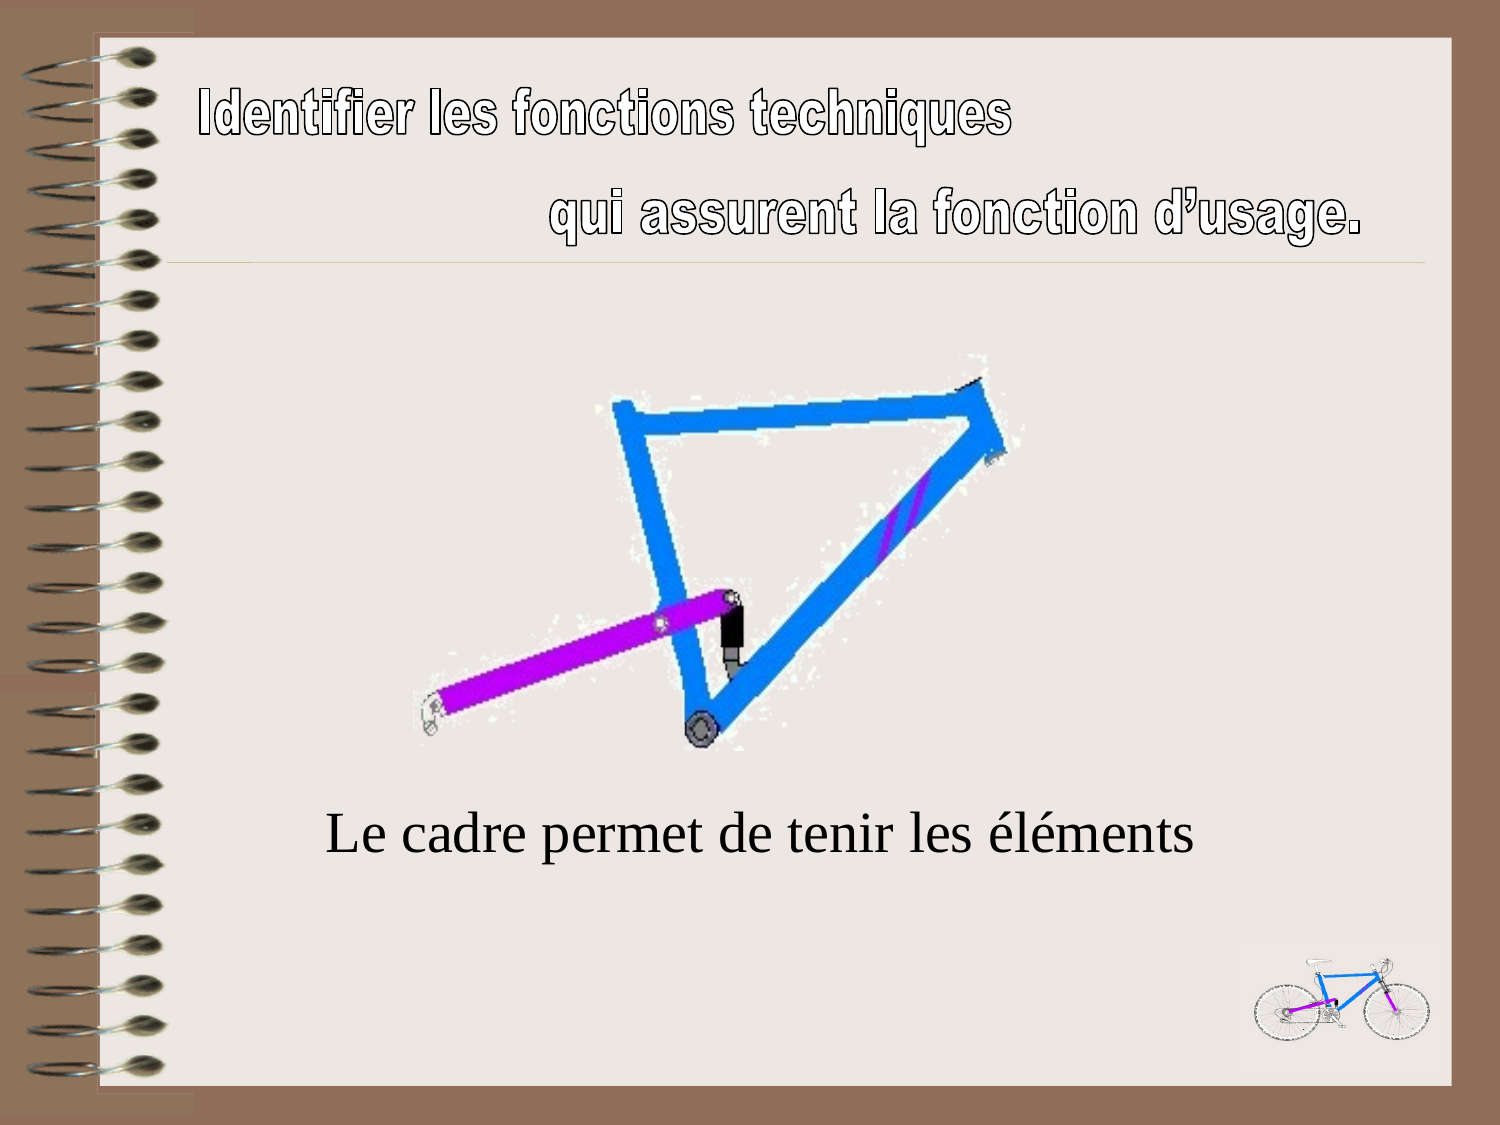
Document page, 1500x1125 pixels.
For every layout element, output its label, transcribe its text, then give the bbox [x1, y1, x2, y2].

text_box [638, 100, 648, 134]
text_box [273, 99, 298, 134]
text_box [1065, 188, 1076, 197]
text_box [322, 100, 332, 134]
picture [413, 354, 1123, 751]
text_box [1287, 199, 1314, 247]
picture [0, 692, 194, 1115]
text_box [1155, 188, 1182, 234]
text_box [681, 99, 706, 134]
text_box [472, 99, 497, 135]
text_box [958, 99, 985, 135]
text_box [728, 200, 754, 235]
text_box [933, 187, 953, 234]
text_box [1065, 200, 1076, 234]
text_box [699, 199, 725, 235]
text_box [353, 100, 363, 134]
text_box [431, 88, 440, 134]
text_box [1257, 199, 1285, 235]
text_box [1111, 199, 1137, 234]
text_box [512, 87, 531, 134]
picture [0, 8, 194, 674]
text_box [930, 100, 955, 135]
text_box [887, 100, 896, 134]
text_box [857, 99, 882, 134]
text_box [900, 99, 926, 147]
text_box [1043, 188, 1062, 234]
text_box [322, 88, 332, 97]
text_box [952, 199, 980, 235]
text_box [671, 199, 697, 235]
text_box [397, 99, 415, 134]
text_box [1349, 221, 1359, 233]
text_box [876, 188, 885, 233]
text_box [889, 199, 917, 235]
text_box [244, 99, 271, 135]
text_box [1013, 199, 1042, 235]
text_box [809, 199, 835, 234]
text_box [444, 99, 471, 135]
text_box [612, 188, 622, 197]
text_box [638, 88, 648, 97]
text_box [301, 88, 319, 135]
text_box [617, 88, 635, 135]
text_box [778, 199, 806, 235]
text_box [984, 199, 1010, 234]
text_box [986, 99, 1011, 135]
text_box [798, 99, 826, 135]
text_box [759, 199, 778, 234]
text_box [581, 200, 607, 235]
text_box [1199, 200, 1225, 235]
text_box [214, 88, 240, 135]
text_box [200, 88, 210, 134]
text_box [1185, 187, 1196, 213]
text_box [549, 199, 577, 246]
text_box [561, 99, 586, 134]
text_box [828, 88, 853, 134]
text_box [709, 99, 734, 135]
text_box [769, 99, 797, 135]
text_box [531, 99, 558, 135]
text_box [750, 88, 768, 135]
text_box [588, 99, 615, 135]
text_box [366, 99, 394, 135]
picture [1240, 944, 1444, 1074]
text_box [334, 87, 363, 134]
text_box [612, 200, 622, 234]
text_box [1079, 199, 1107, 235]
text_box [838, 188, 857, 234]
text_box Le cadre permet de tenir les éléments [324, 797, 1211, 863]
text_box [1317, 199, 1346, 235]
text_box [651, 99, 678, 135]
text_box [887, 88, 896, 97]
text_box [1228, 199, 1254, 235]
text_box [641, 199, 669, 235]
